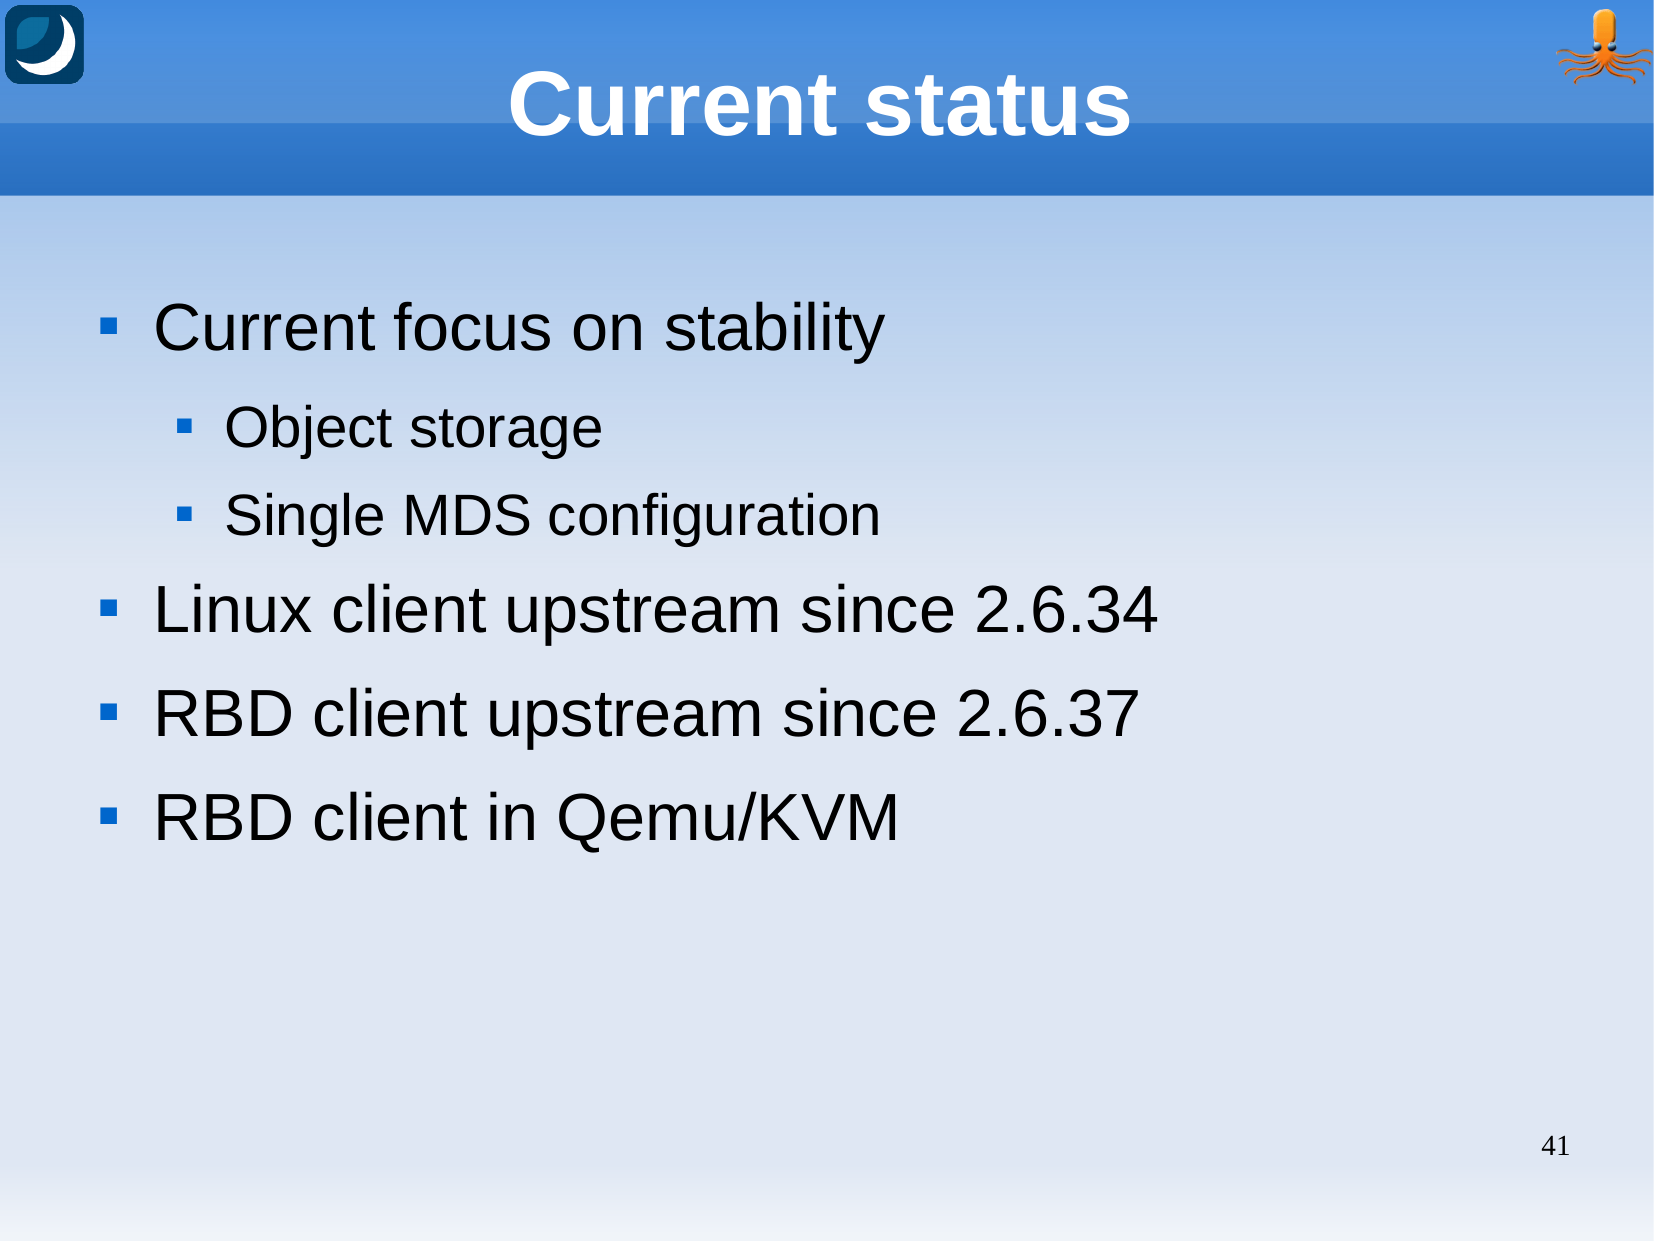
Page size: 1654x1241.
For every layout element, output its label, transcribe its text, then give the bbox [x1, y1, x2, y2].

list Current focus on stability Object storage Single MDS configuration Linux client upstream since 2.6.34 RBD client upstream since 2.6.37 RBD client in Qemu/KVM [82, 290, 1571, 1094]
picture [0, 0, 1654, 1241]
title Current status [76, 0, 1565, 208]
